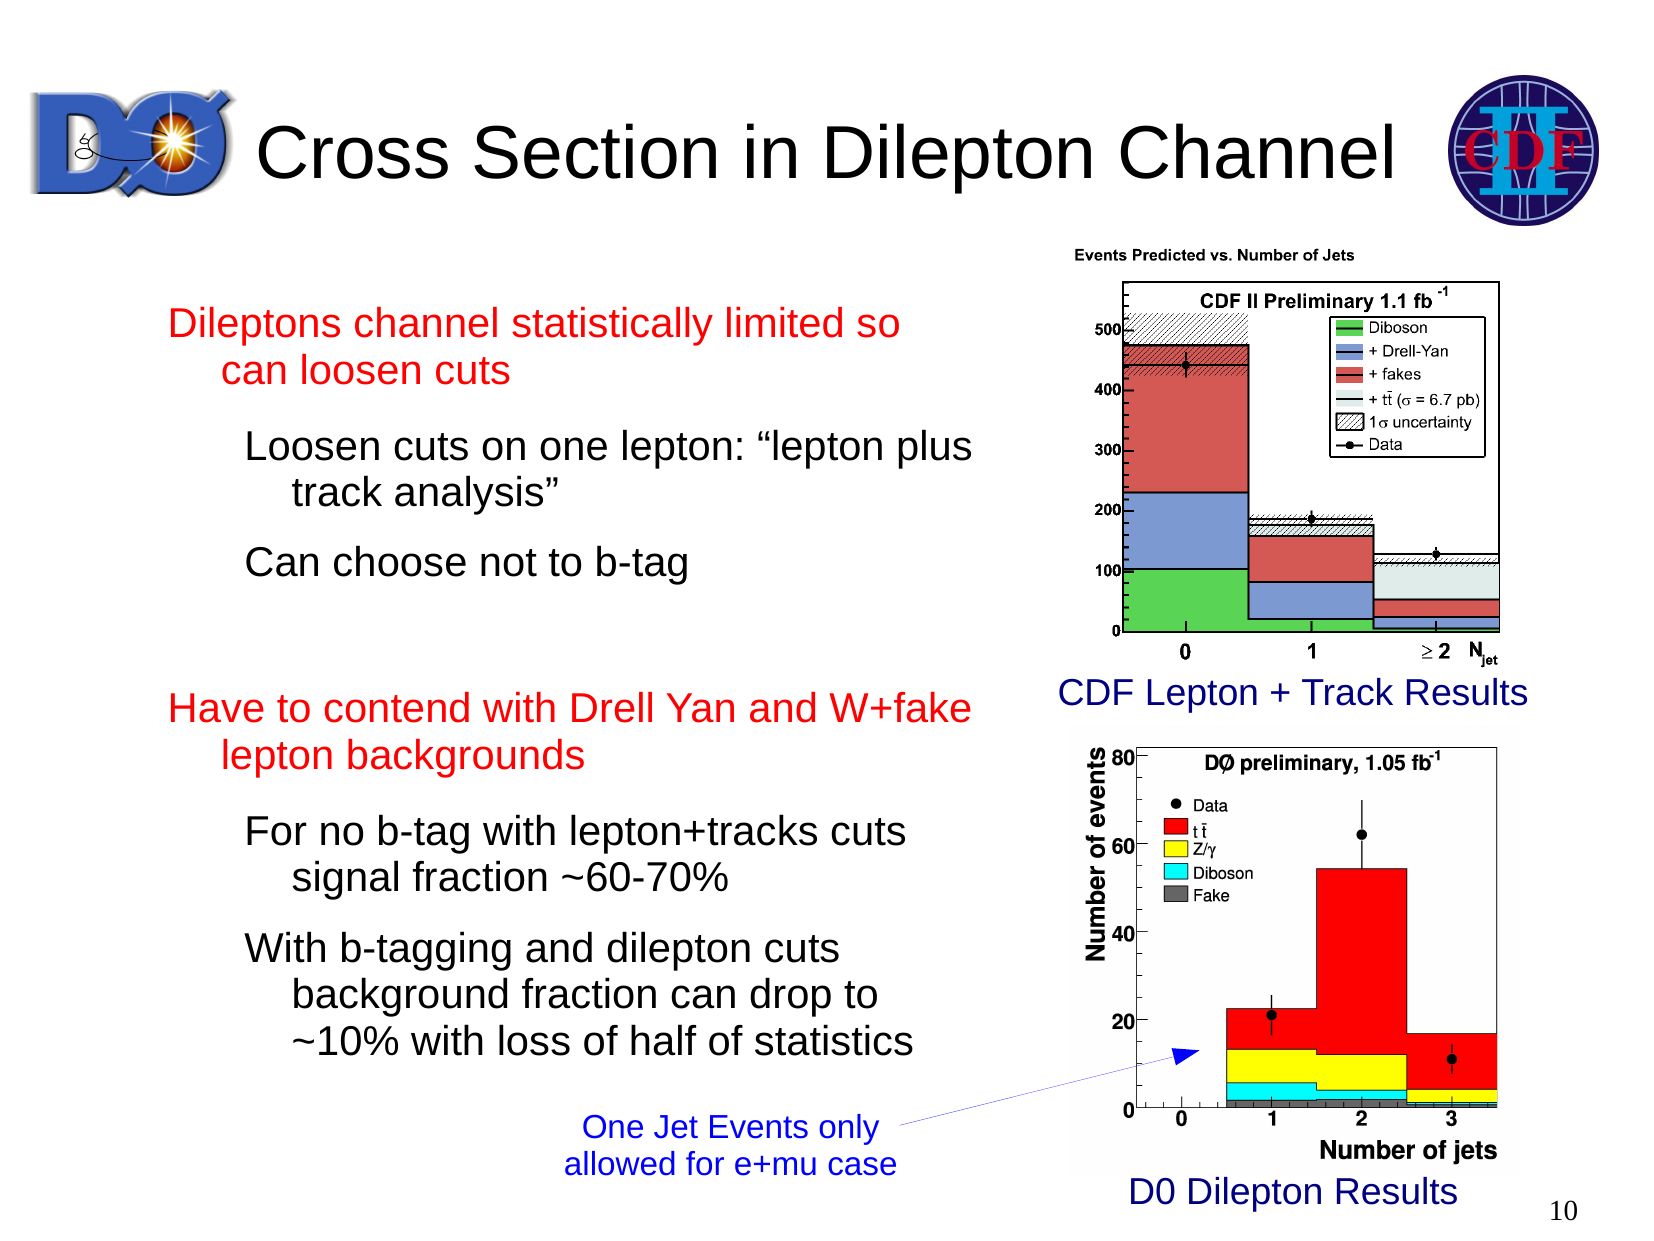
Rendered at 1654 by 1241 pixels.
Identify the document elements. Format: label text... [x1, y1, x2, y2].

list Dileptons channel statistically limited so can loosen cuts Loosen cuts on one lepton: “lepton plus track analysis” Can choose not to b-tag Have to contend with Drell Yan and W+fake lepton backgrounds For no b-tag with lepton+tracks cuts signal fraction ~60-70% With b-tagging and dilepton cuts background fraction can drop to ~10% with loss of half of statistics [149, 300, 975, 1202]
picture [1571, 75, 1599, 226]
text_box D0 Dilepton Results [974, 1162, 1612, 1220]
text_box One Jet Events only allowed for e+mu case [524, 1101, 938, 1191]
title Cross Section in Dilepton Channel [82, 56, 1571, 250]
text_box CDF Lepton + Track Results [974, 663, 1612, 721]
picture [26, 86, 82, 200]
picture [1069, 724, 1520, 1162]
picture [1065, 238, 1547, 676]
